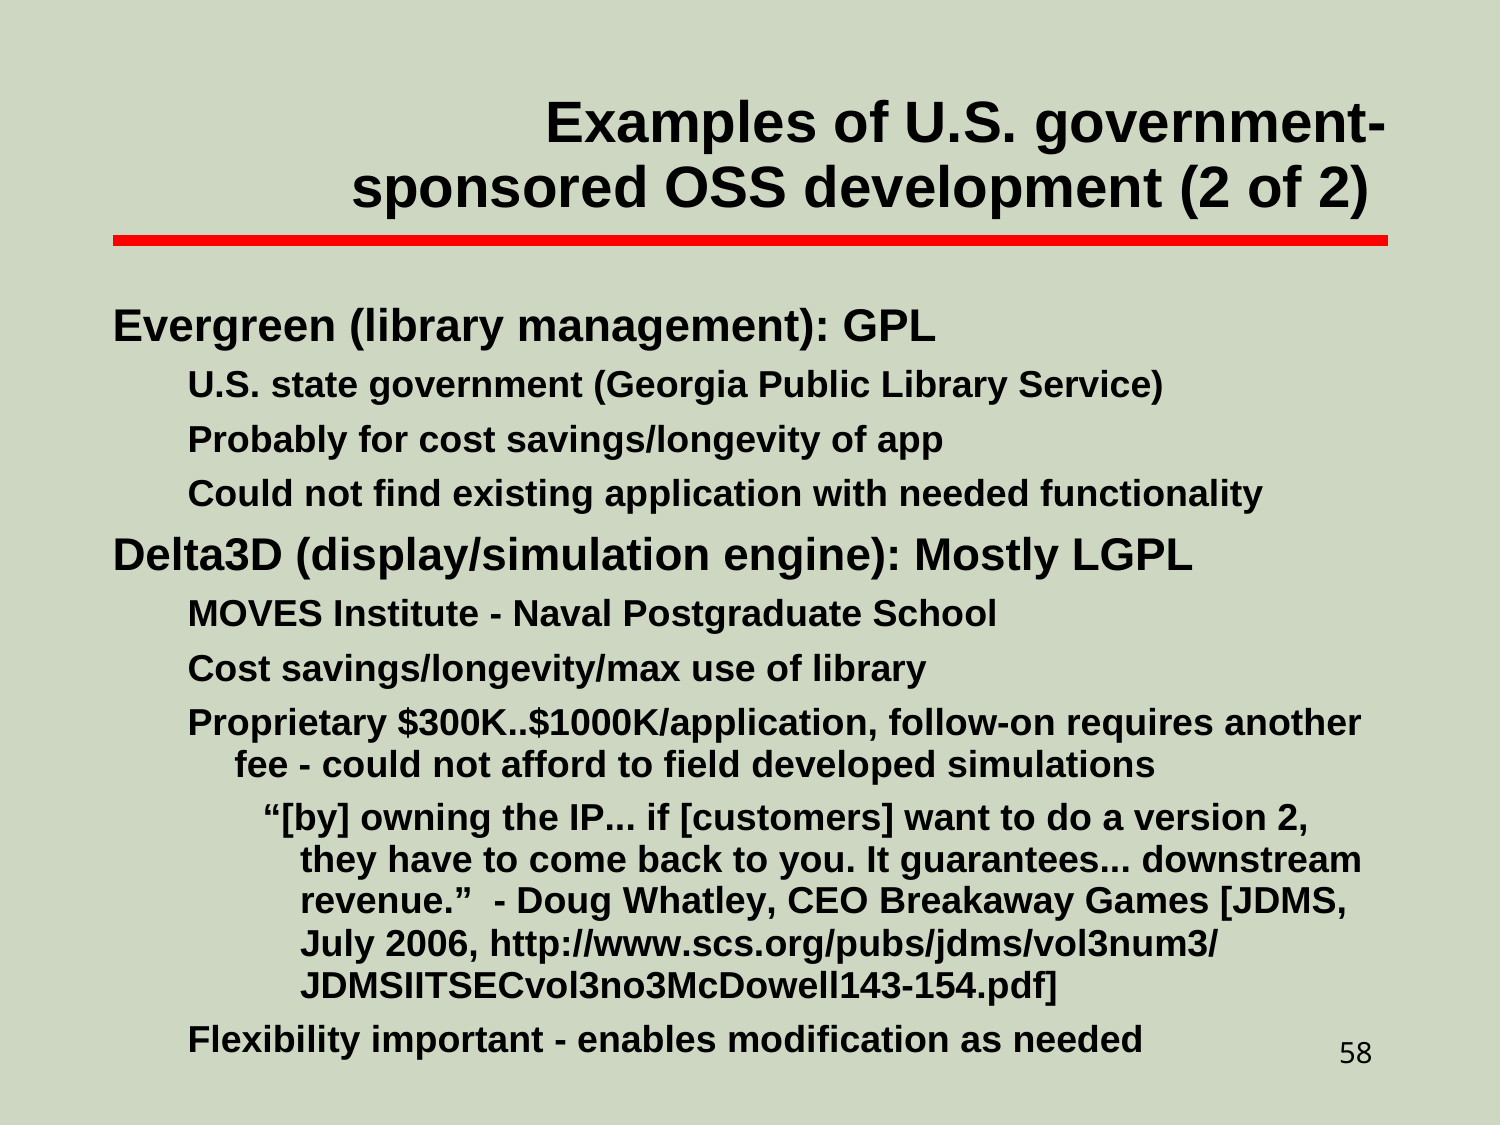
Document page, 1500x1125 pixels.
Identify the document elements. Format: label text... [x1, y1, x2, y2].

title Examples of U.S. government-sponsored OSS development (2 of 2) [337, 89, 1388, 220]
list Evergreen (library management): GPL U.S. state government (Georgia Public Library Service) Probably for cost savings/longevity of app Could not find existing application with needed functionality Delta3D (display/simulation engine): Mostly LGPL MOVES Institute - Naval Postgraduate School Cost savings/longevity/max use of library Proprietary $300K..$1000K/application, follow-on requires another fee - could not afford to field developed simulations “[by] owning the IP... if [customers] want to do a version 2, they have to come back to you. It guarantees... downstream revenue.” - Doug Whatley, CEO Breakaway Games [JDMS, July 2006, http://www.scs.org/pubs/jdms/vol3num3/ JDMSIITSECvol3no3McDowell143-154.pdf] Flexibility important - enables modification as needed [112, 299, 1388, 1084]
